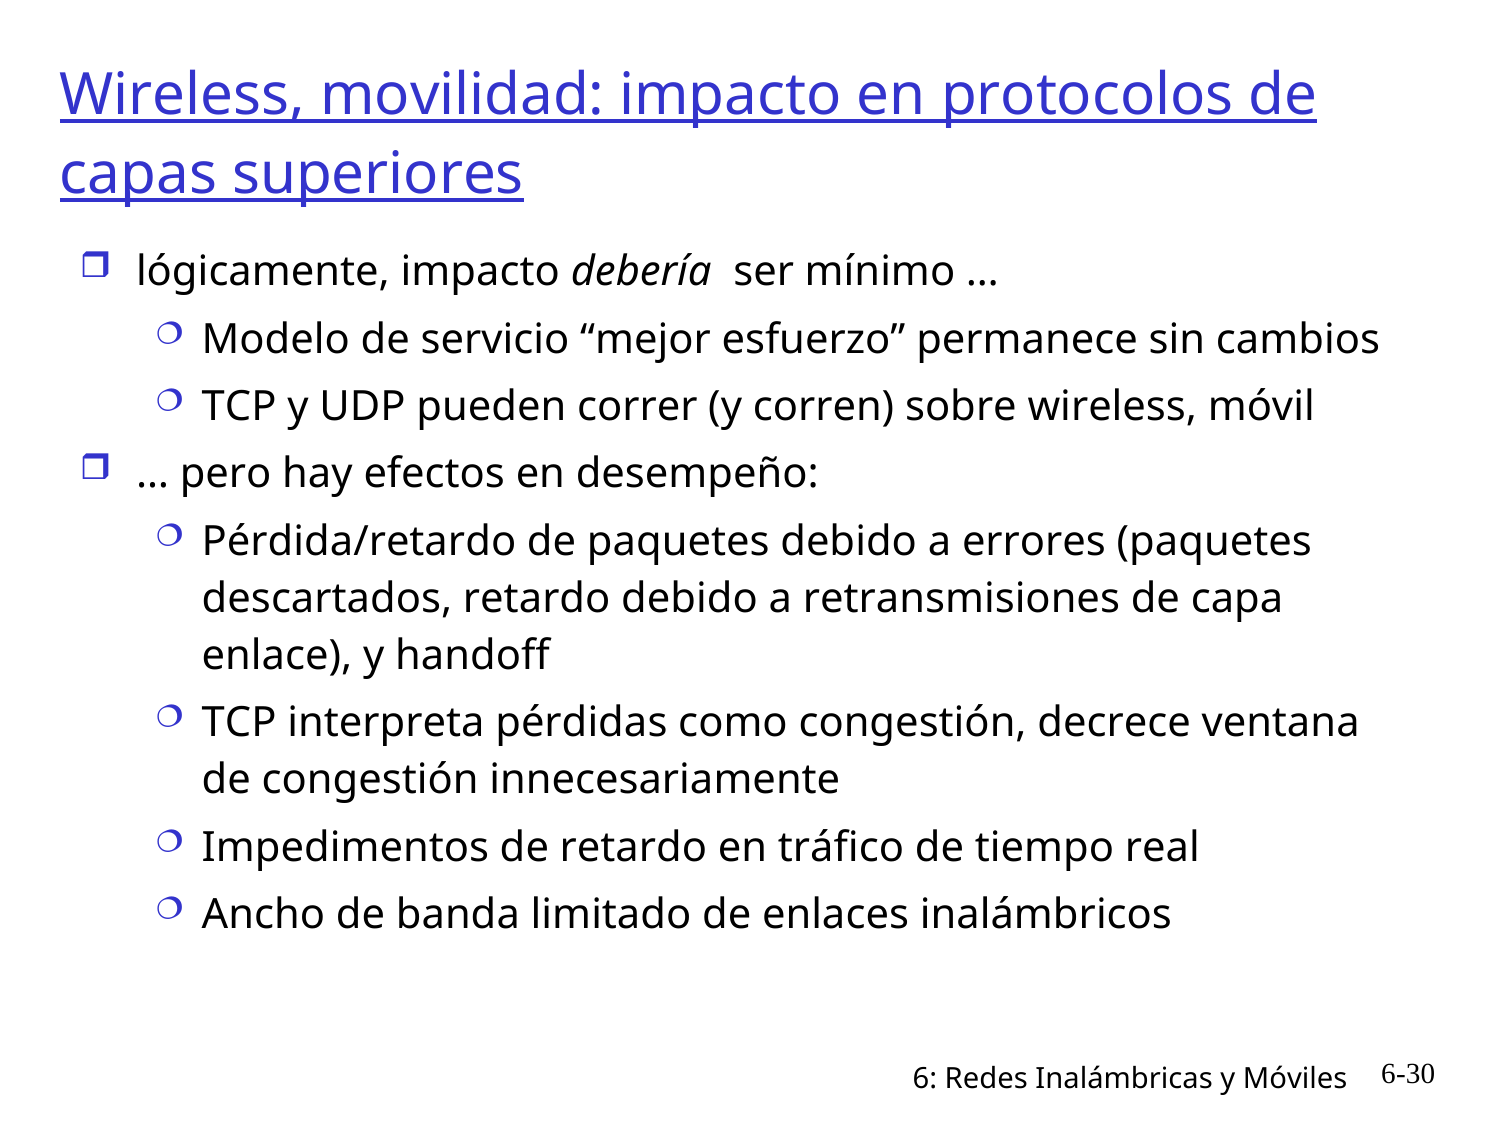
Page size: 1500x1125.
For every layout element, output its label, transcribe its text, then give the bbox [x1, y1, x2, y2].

title Wireless, movilidad: impacto en protocolos de capas superiores [45, 37, 1500, 225]
list lógicamente, impacto debería ser mínimo … Modelo de servicio “mejor esfuerzo” permanece sin cambios TCP y UDP pueden correr (y corren) sobre wireless, móvil … pero hay efectos en desempeño: Pérdida/retardo de paquetes debido a errores (paquetes descartados, retardo debido a retransmisiones de capa enlace), y handoff TCP interpreta pérdidas como congestión, decrece ventana de congestión innecesariamente Impedimentos de retardo en tráfico de tiempo real Ancho de banda limitado de enlaces inalámbricos [65, 233, 1432, 996]
